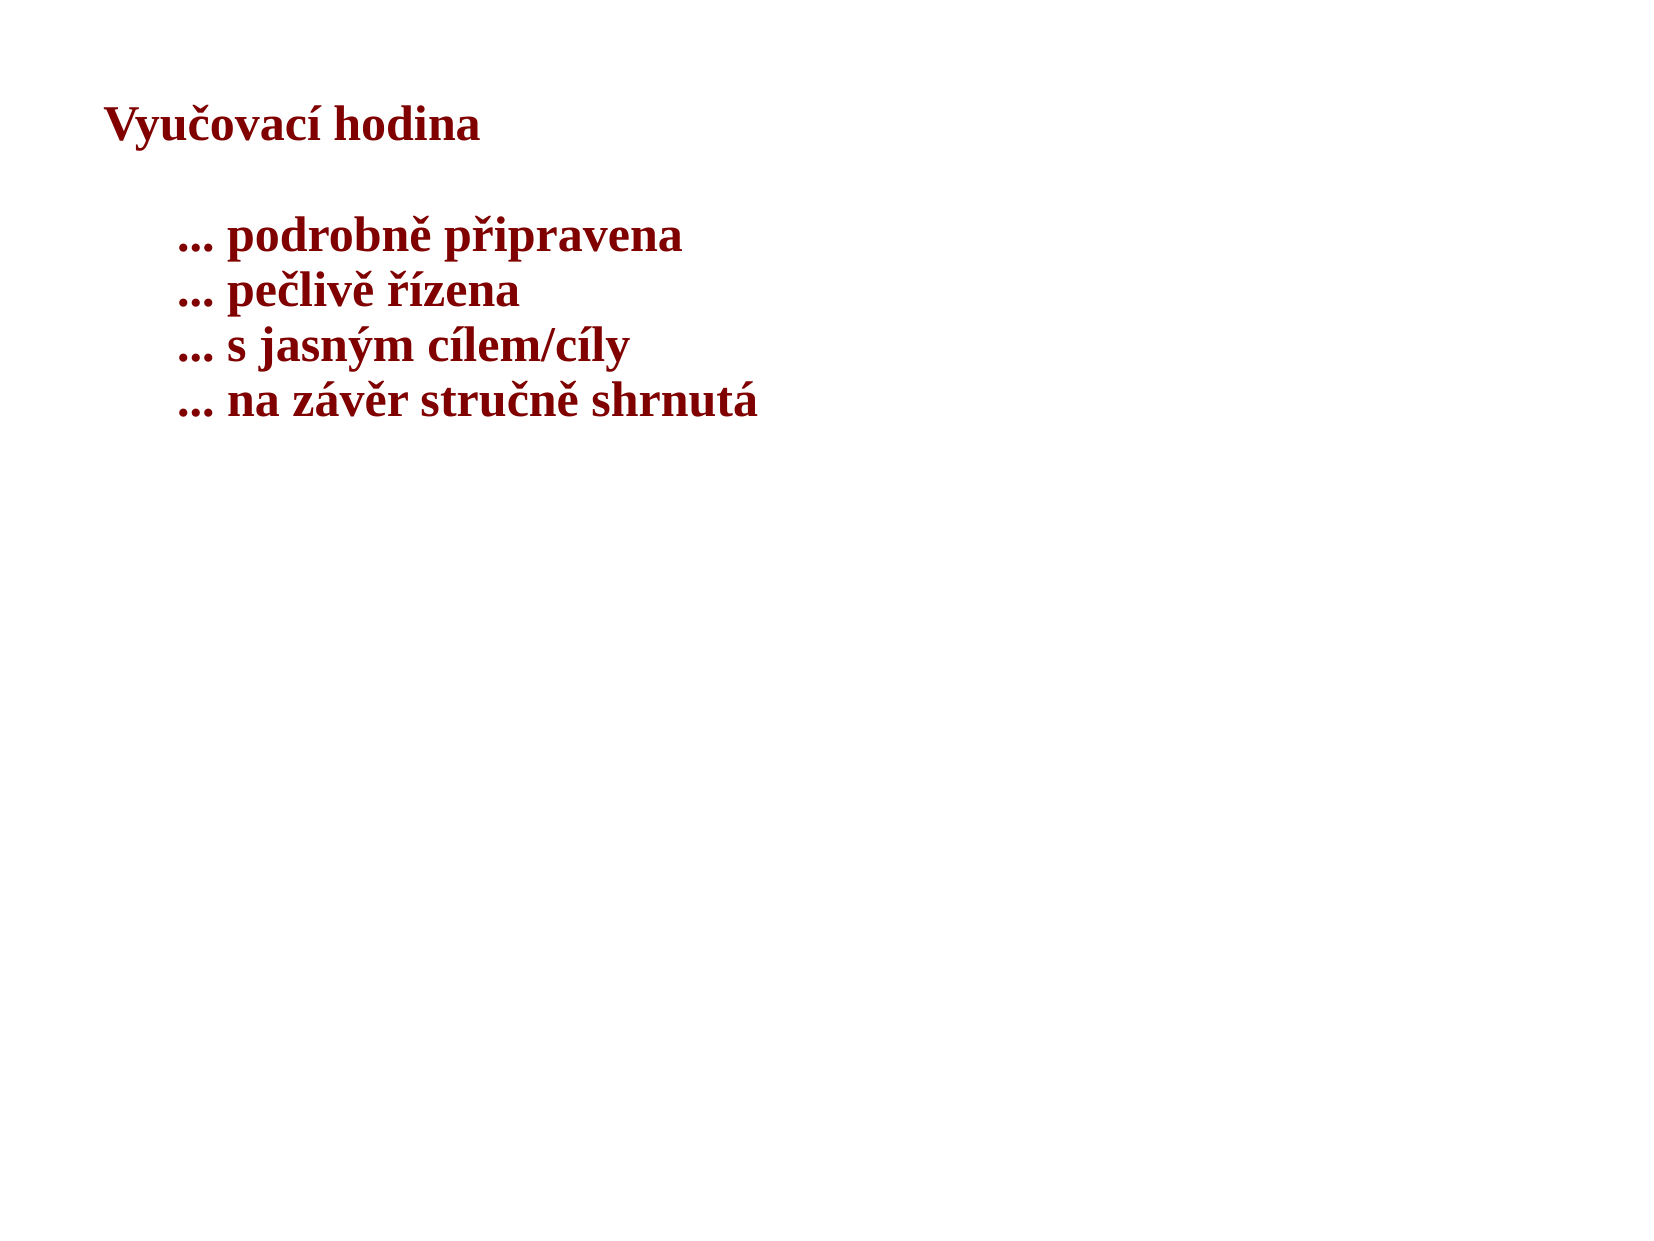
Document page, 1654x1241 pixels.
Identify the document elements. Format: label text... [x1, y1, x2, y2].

text_box Vyučovací hodina ... podrobně připravena ... pečlivě řízena ... s jasným cílem/cíly ... na závěr stručně shrnutá [88, 88, 1595, 443]
